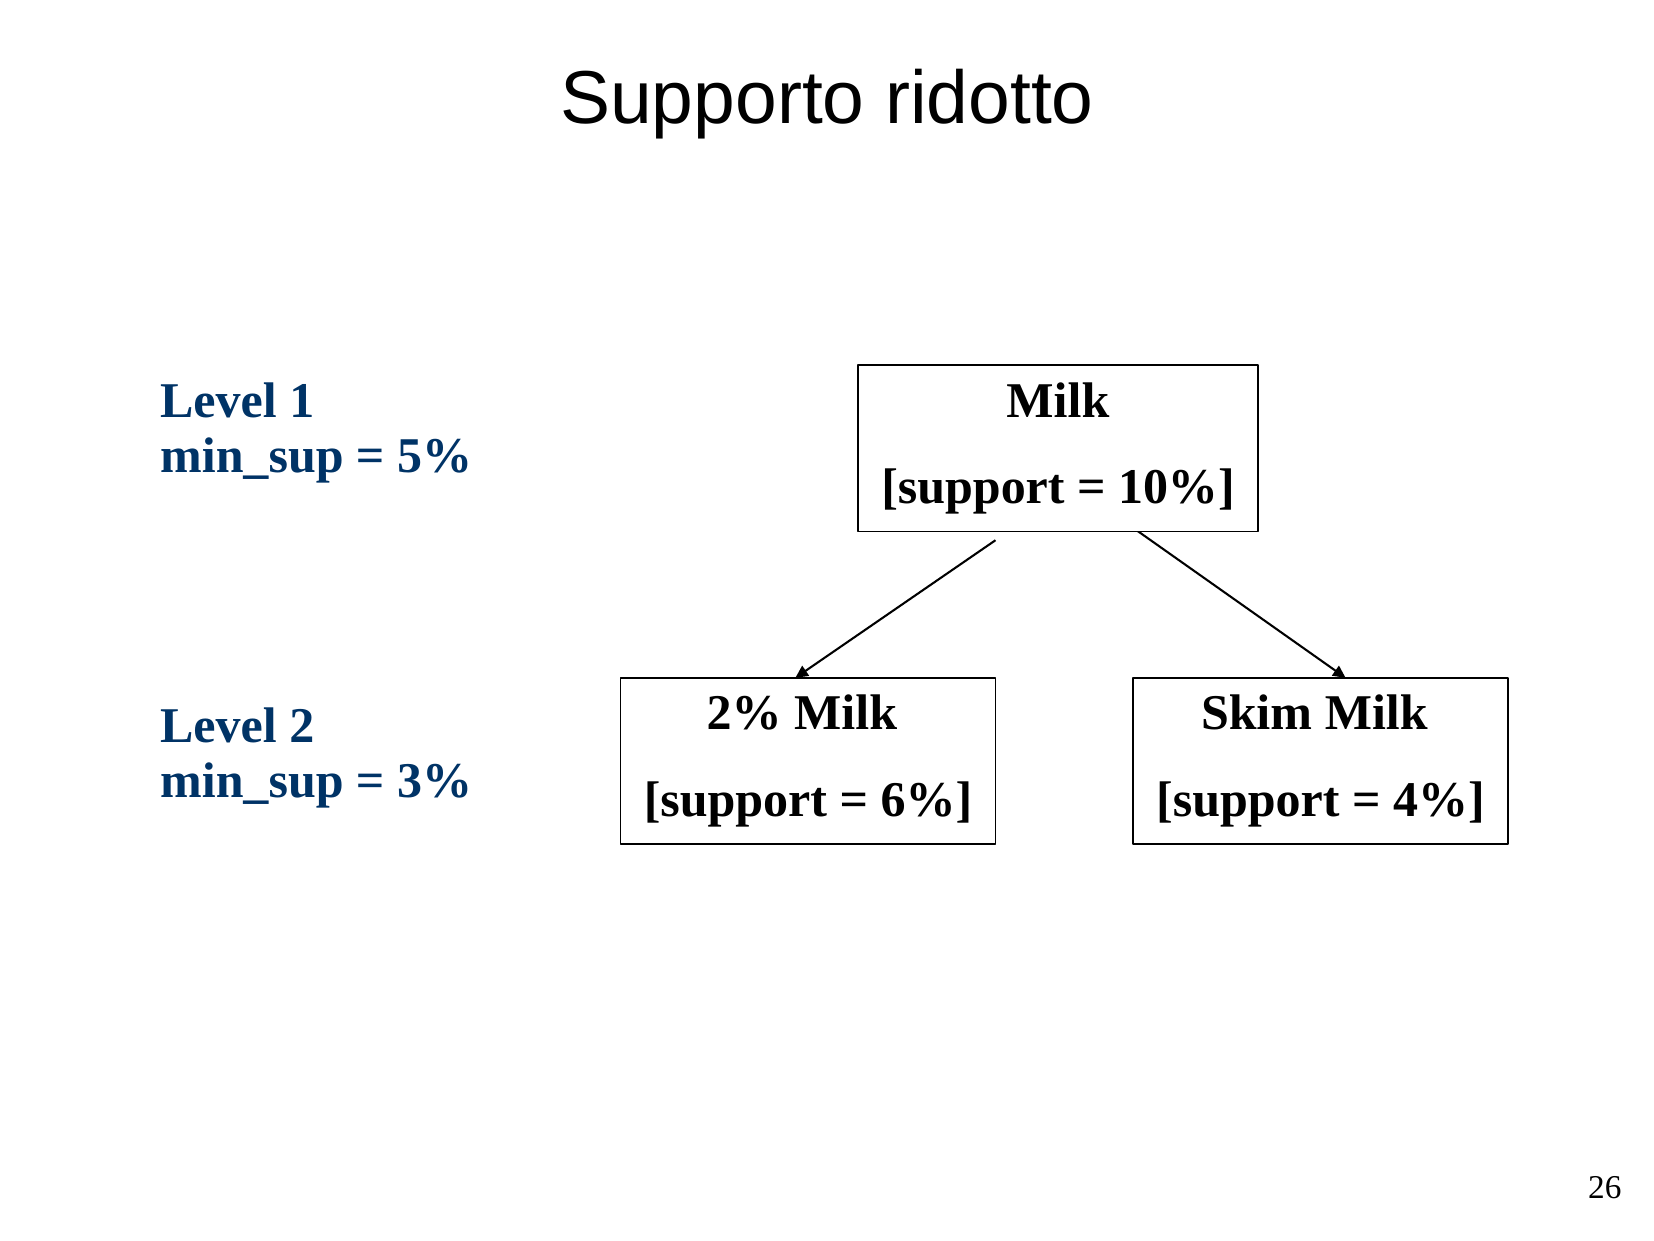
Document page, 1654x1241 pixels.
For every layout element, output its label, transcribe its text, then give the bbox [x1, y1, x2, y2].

text_box Milk [support = 10%] [858, 365, 1259, 563]
text_box Level 1 min_sup = 5% [145, 365, 488, 501]
title Supporto ridotto [37, 30, 1617, 166]
text_box Level 2 min_sup = 3% [145, 690, 488, 826]
text_box 2% Milk [support = 6%] [620, 677, 996, 875]
text_box Skim Milk [support = 4%] [1133, 677, 1509, 875]
